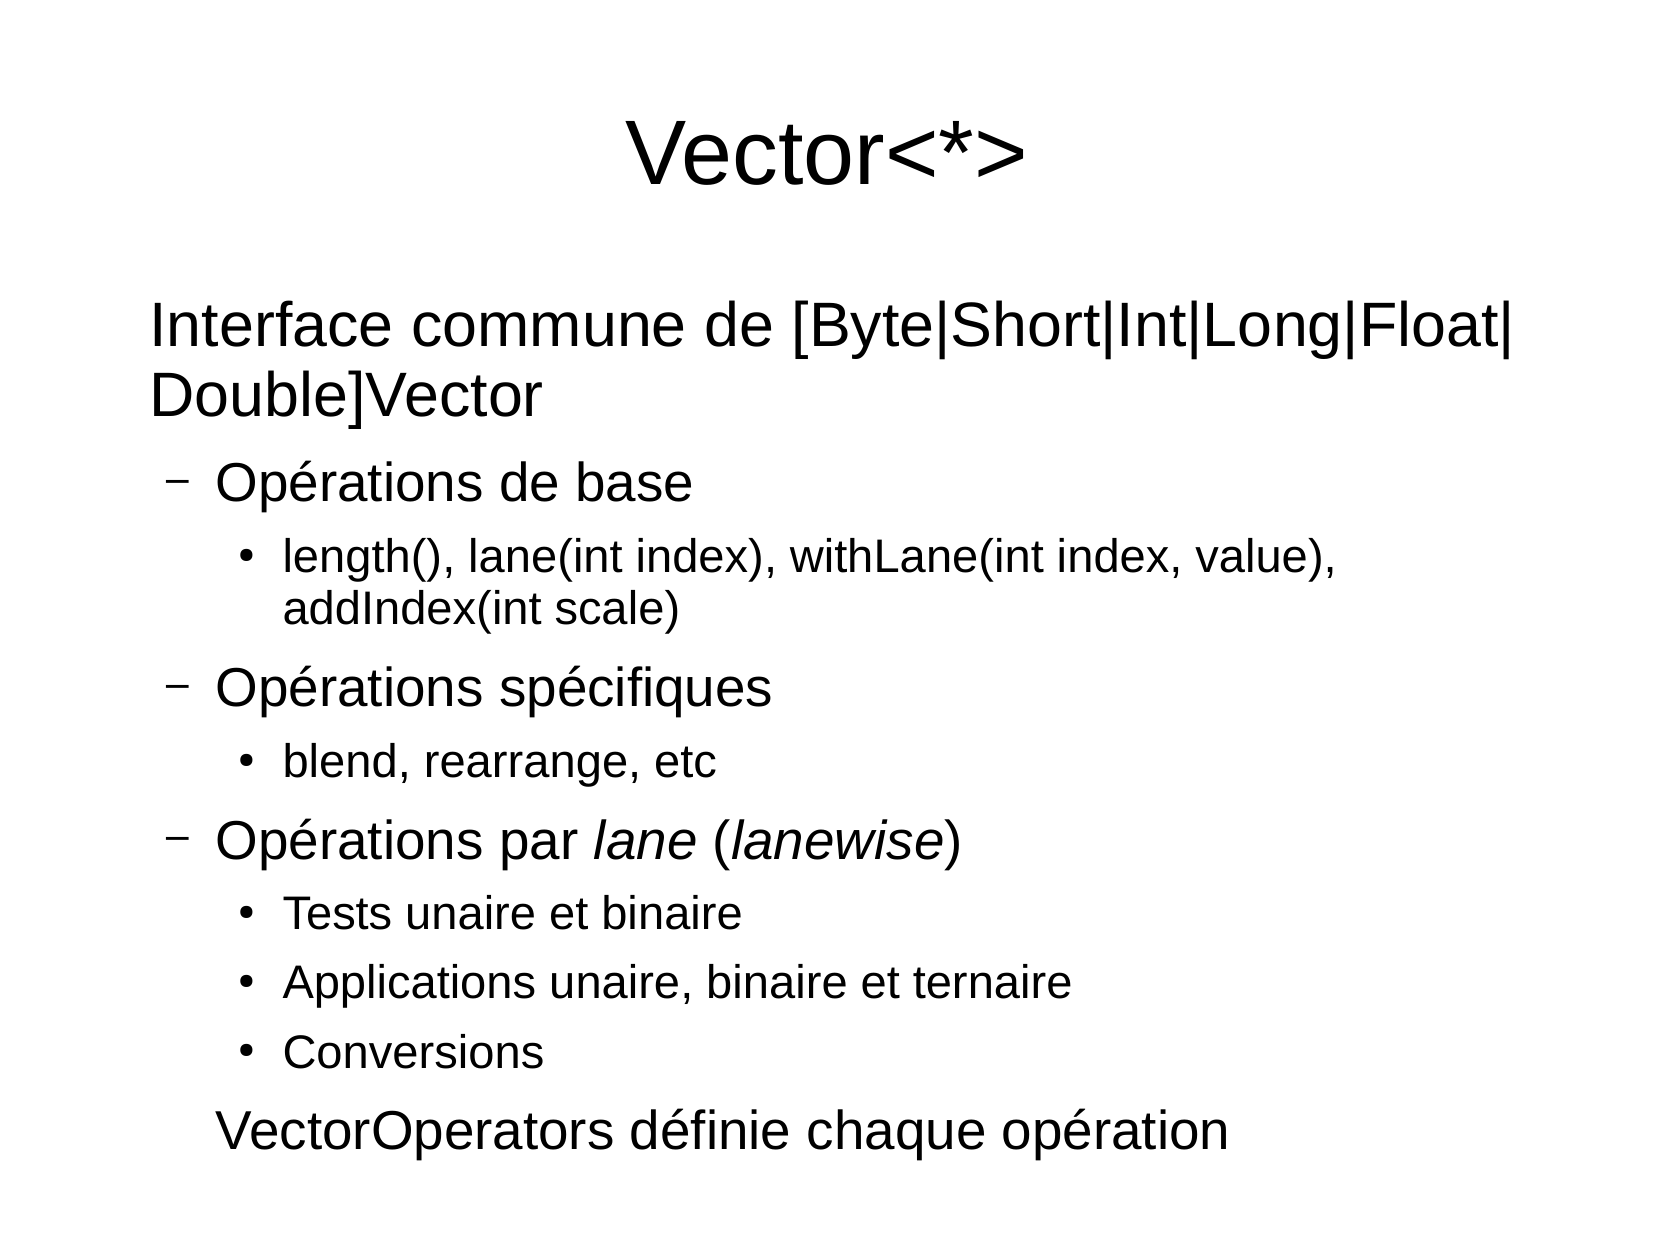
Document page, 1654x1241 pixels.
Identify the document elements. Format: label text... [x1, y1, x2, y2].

title Vector<*> [82, 49, 1571, 257]
list Interface commune de [Byte|Short|Int|Long|Float|Double]Vector Opérations de base length(), lane(int index), withLane(int index, value), addIndex(int scale) Opérations spécifiques blend, rearrange, etc Opérations par lane (lanewise) Tests unaire et binaire Applications unaire, binaire et ternaire Conversions VectorOperators définie chaque opération [82, 290, 1571, 1171]
